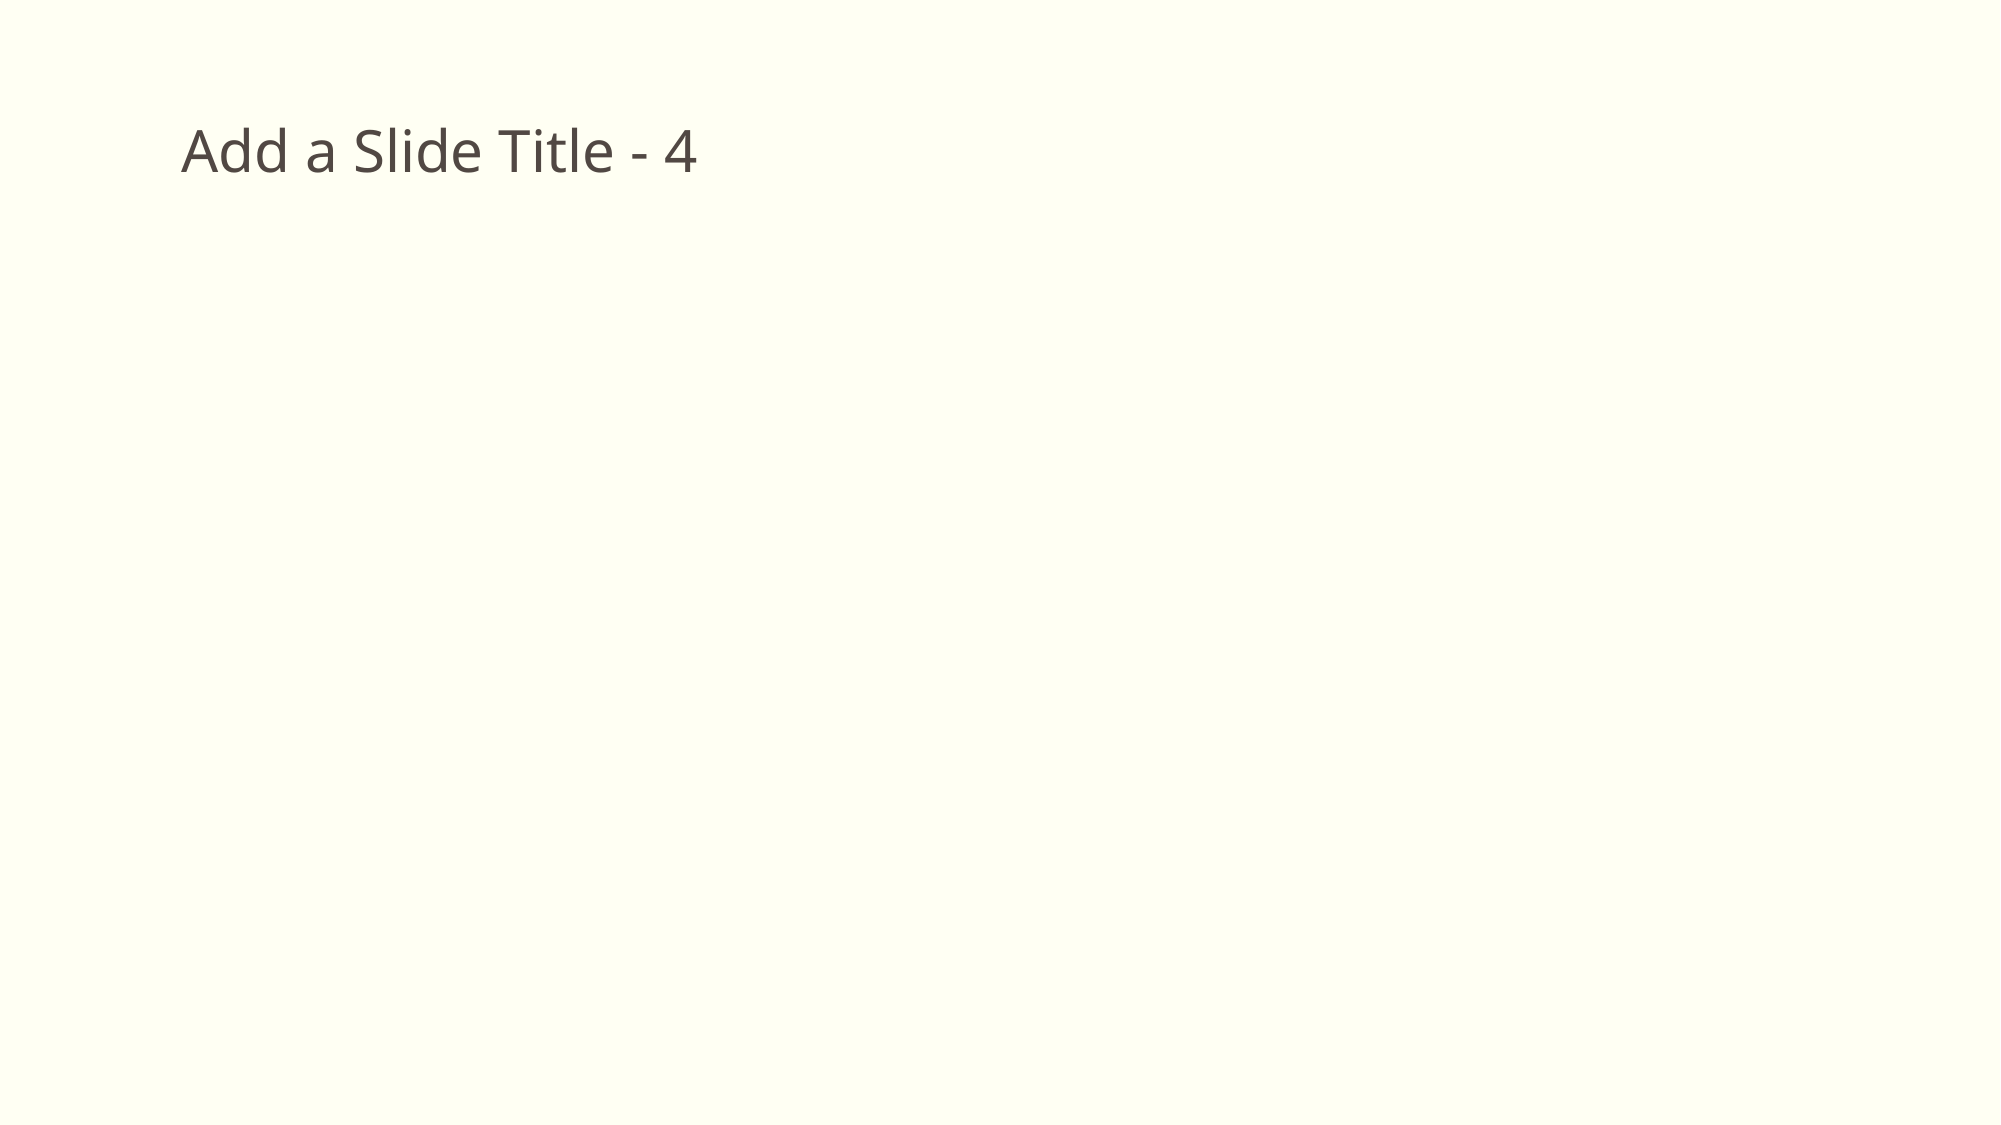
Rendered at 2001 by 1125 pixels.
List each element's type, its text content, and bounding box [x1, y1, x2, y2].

title Add a Slide Title - 4 [181, 12, 1819, 193]
